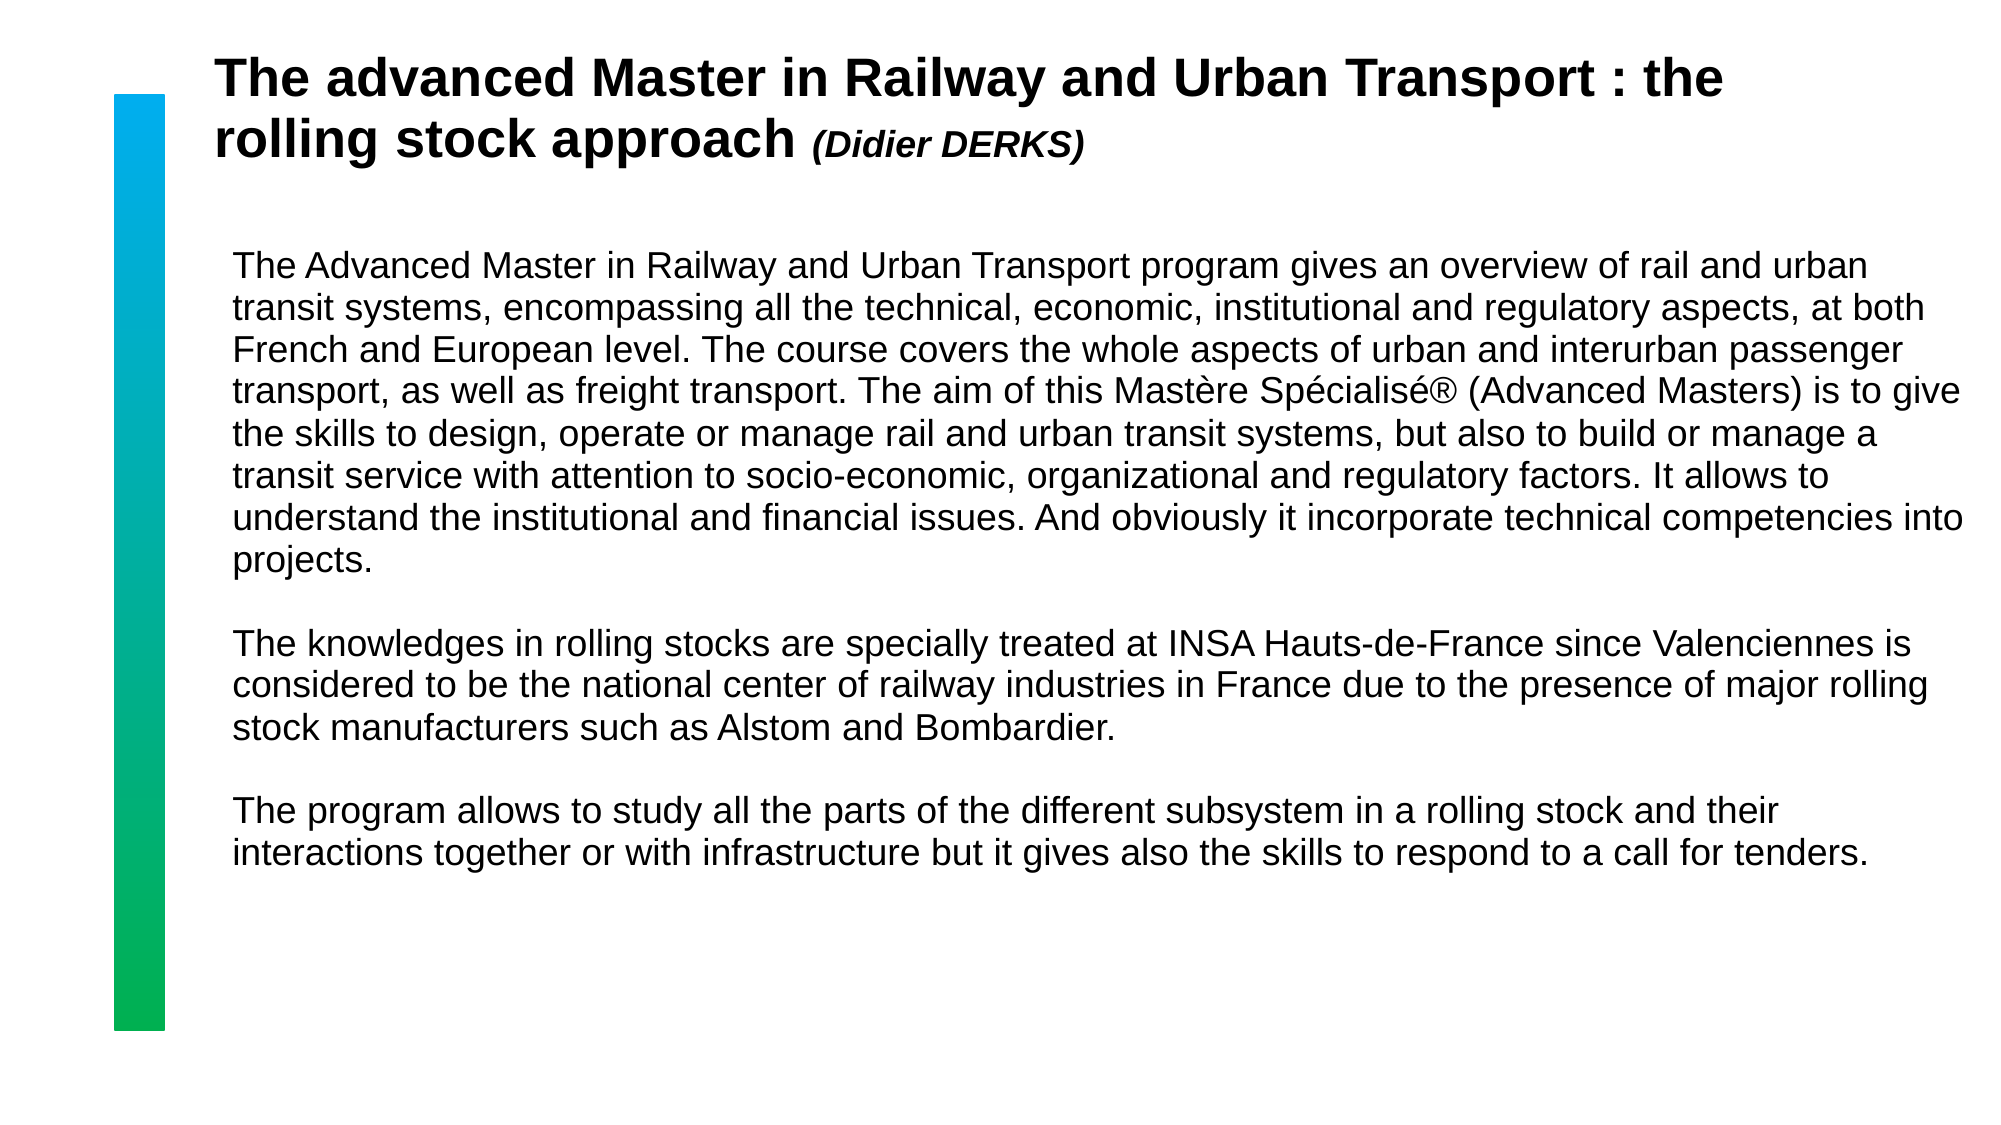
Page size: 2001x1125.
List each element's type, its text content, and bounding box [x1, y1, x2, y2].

text_box The Advanced Master in Railway and Urban Transport program gives an overview of rail and urban transit systems, encompassing all the technical, economic, institutional and regulatory aspects, at both French and European level. The course covers the whole aspects of urban and interurban passenger transport, as well as freight transport. The aim of this Mastère Spécialisé® (Advanced Masters) is to give the skills to design, operate or manage rail and urban transit systems, but also to build or manage a transit service with attention to socio-economic, organizational and regulatory factors. It allows to understand the institutional and financial issues. And obviously it incorporate technical competencies into projects. The knowledges in rolling stocks are specially treated at INSA Hauts-de-France since Valenciennes is considered to be the national center of railway industries in France due to the presence of major rolling stock manufacturers such as Alstom and Bombardier. The program allows to study all the parts of the different subsystem in a rolling stock and their interactions together or with infrastructure but it gives also the skills to respond to a call for tenders. [217, 236, 1990, 882]
text_box The advanced Master in Railway and Urban Transport : the rolling stock approach (Didier DERKS) [199, 40, 1834, 177]
text_box [114, 94, 165, 593]
text_box [114, 765, 165, 1031]
